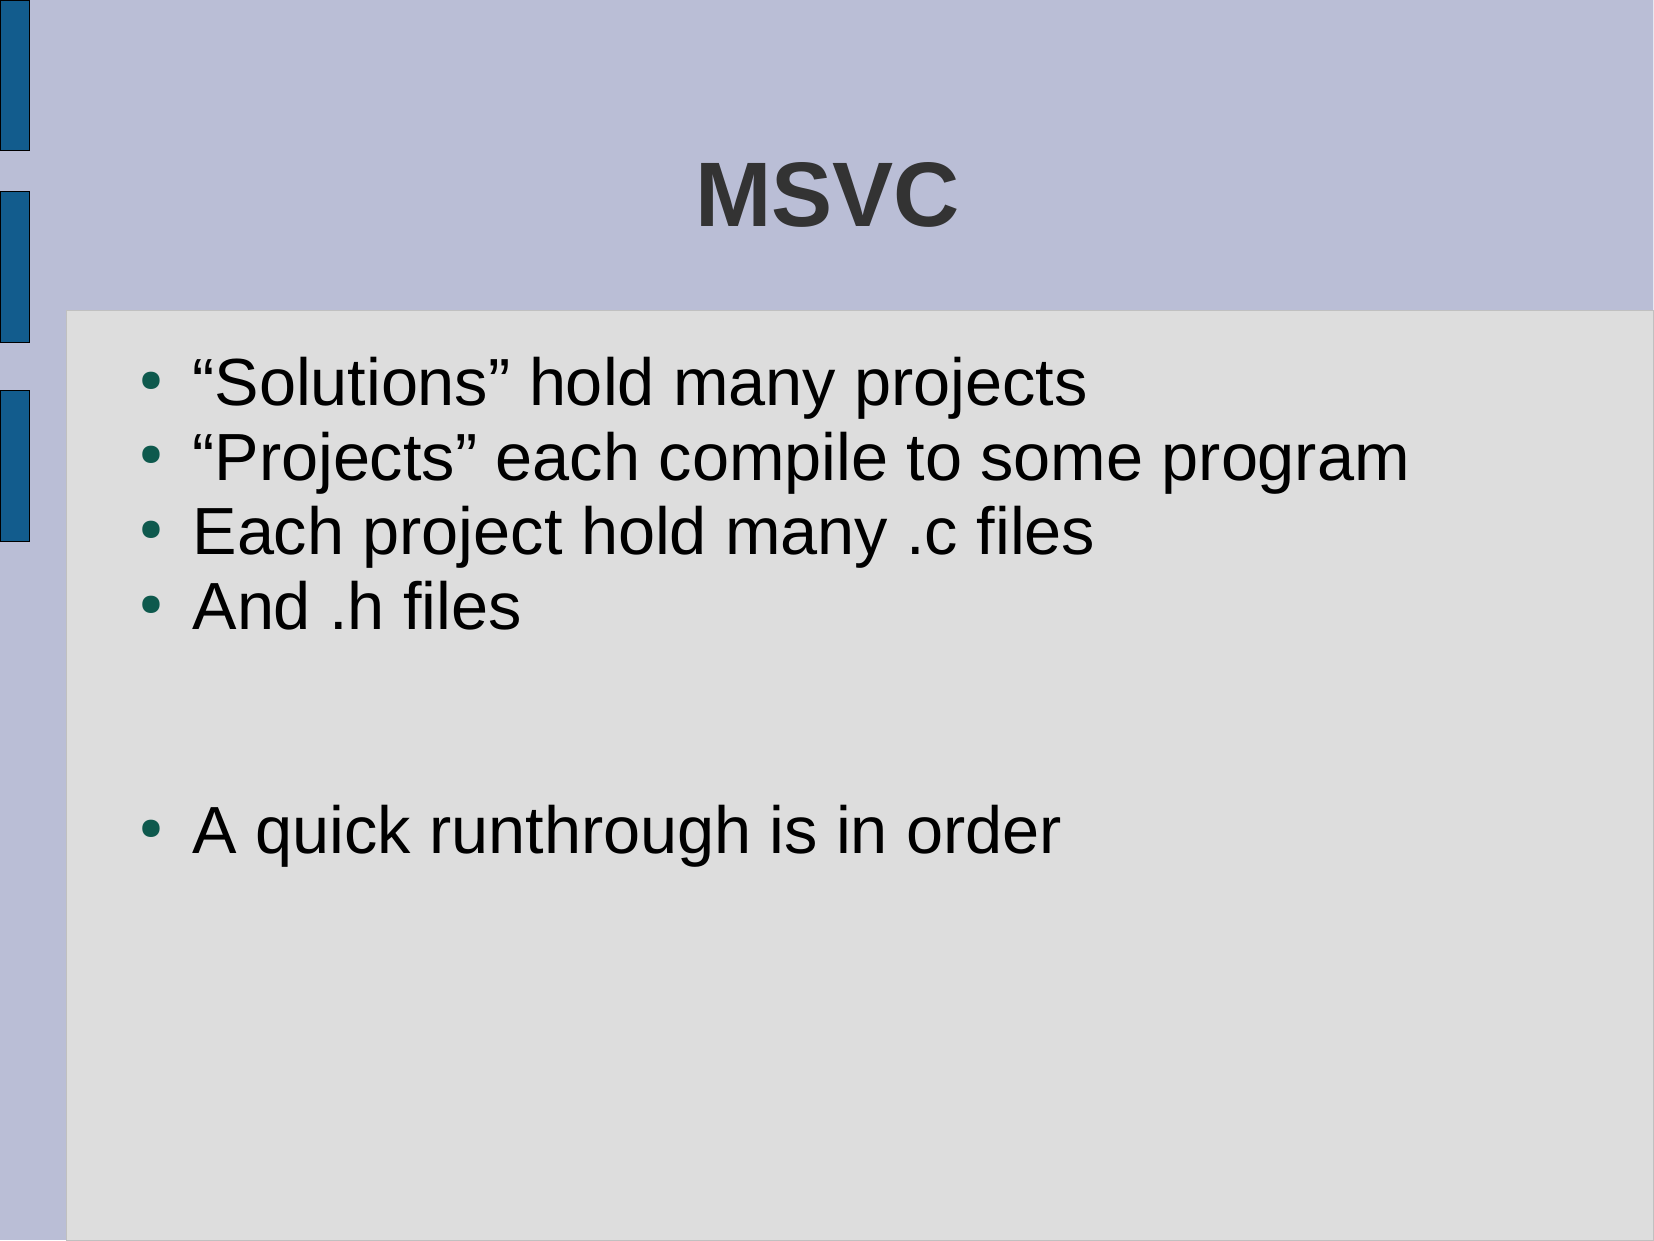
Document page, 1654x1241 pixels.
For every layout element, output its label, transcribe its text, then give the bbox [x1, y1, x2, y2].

list “Solutions” hold many projects “Projects” each compile to some program Each project hold many .c files And .h files A quick runthrough is in order [121, 344, 1534, 1127]
title MSVC [121, 91, 1534, 299]
